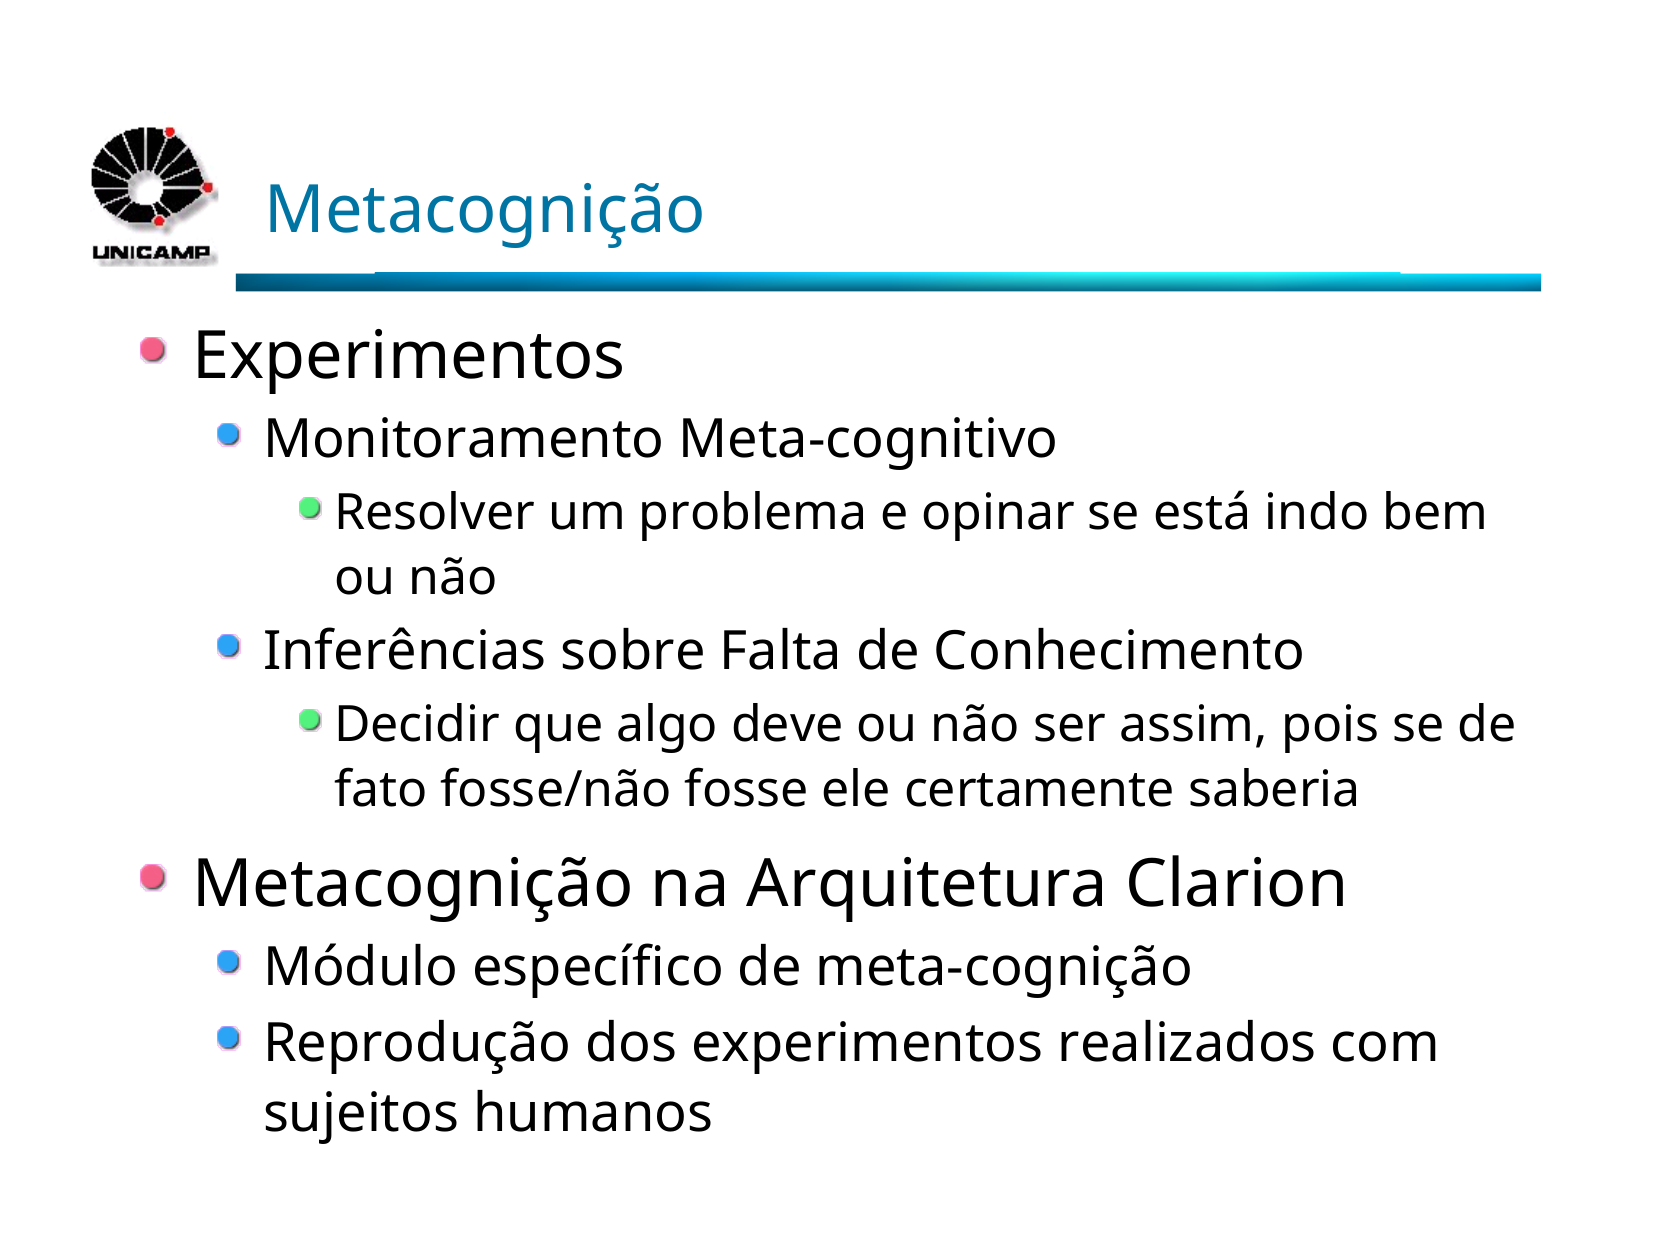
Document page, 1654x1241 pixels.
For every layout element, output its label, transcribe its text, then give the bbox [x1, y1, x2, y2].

picture [125, 272, 1654, 295]
title Metacognição [264, 57, 1534, 250]
list Experimentos Monitoramento Meta-cognitivo Resolver um problema e opinar se está indo bem ou não Inferências sobre Falta de Conhecimento Decidir que algo deve ou não ser assim, pois se de fato fosse/não fosse ele certamente saberia Metacognição na Arquitetura Clarion Módulo específico de meta-cognição Reprodução dos experimentos realizados com sujeitos humanos [121, 309, 1534, 1167]
